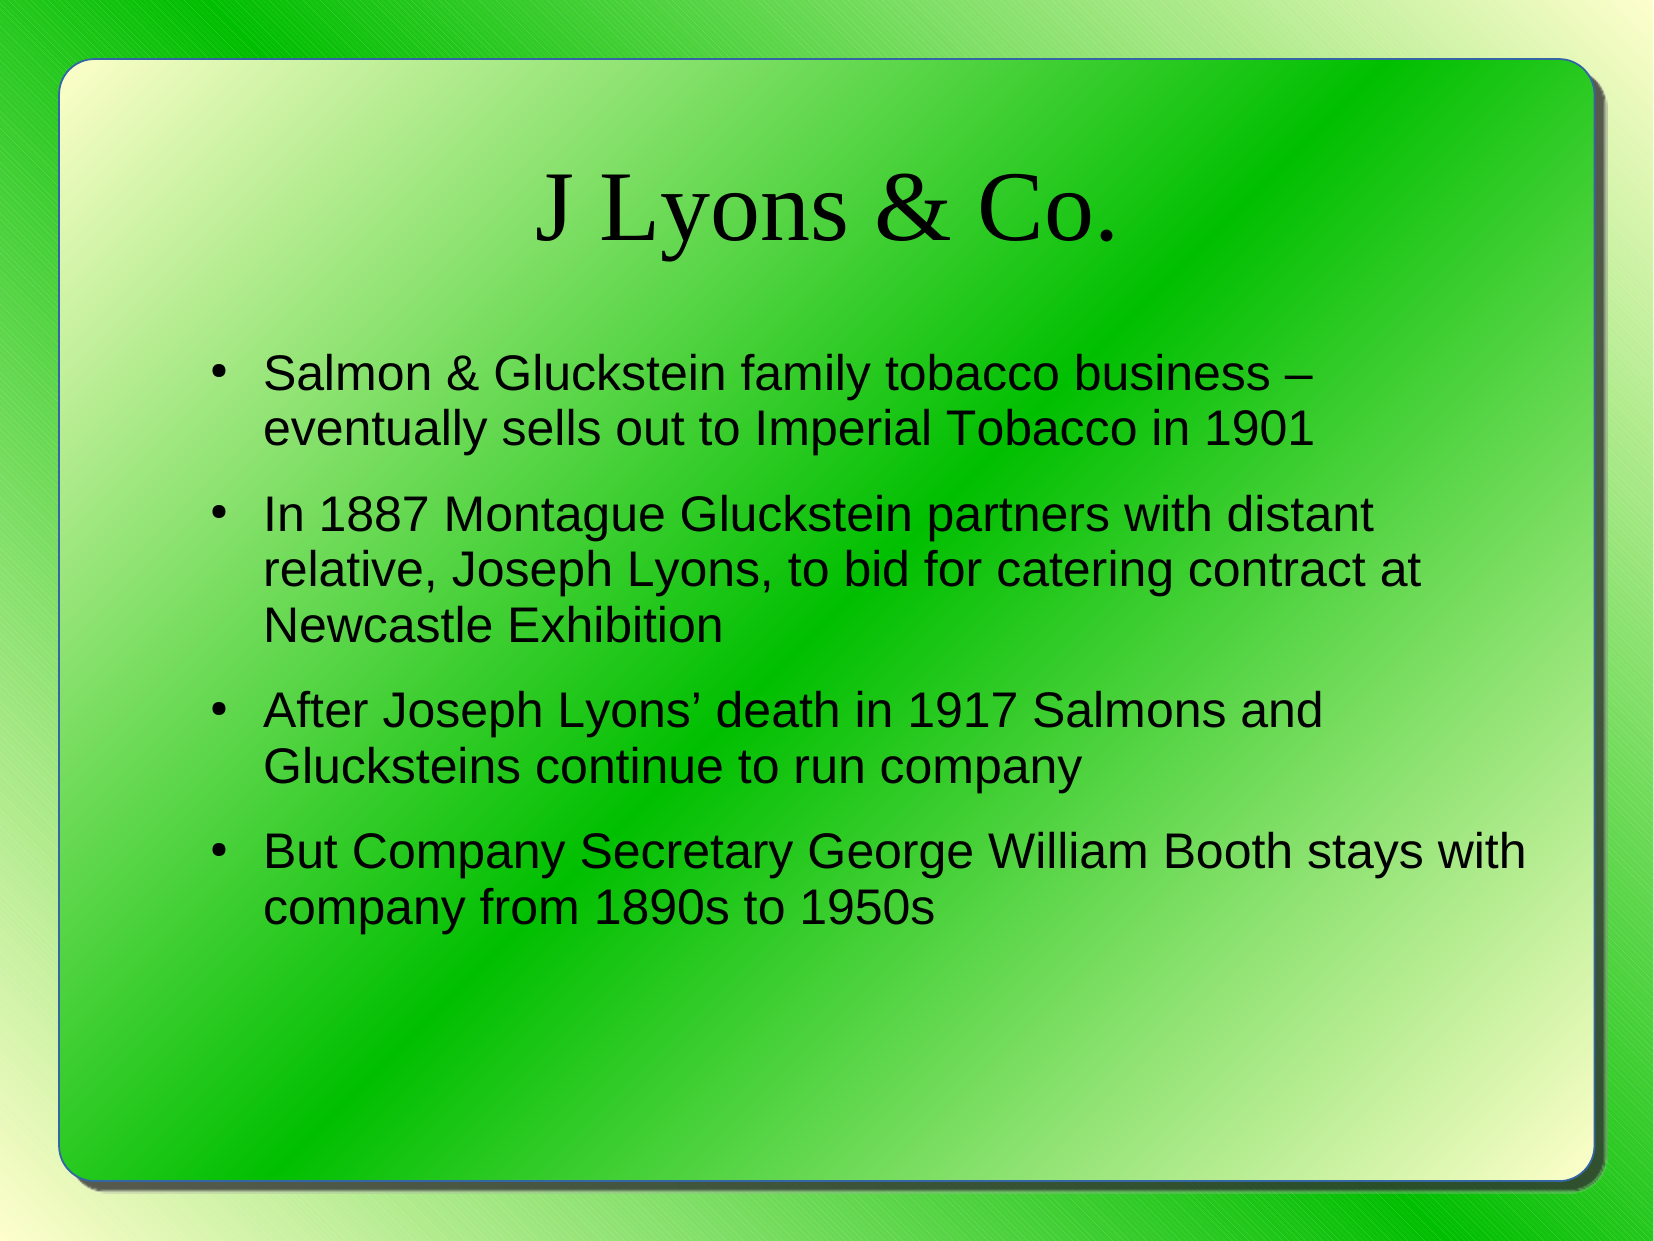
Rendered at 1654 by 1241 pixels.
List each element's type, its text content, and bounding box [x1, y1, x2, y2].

title J Lyons & Co. [121, 102, 1534, 310]
list Salmon & Gluckstein family tobacco business – eventually sells out to Imperial Tobacco in 1901 In 1887 Montague Gluckstein partners with distant relative, Joseph Lyons, to bid for catering contract at Newcastle Exhibition After Joseph Lyons’ death in 1917 Salmons and Glucksteins continue to run company But Company Secretary George William Booth stays with company from 1890s to 1950s [121, 344, 1534, 1127]
